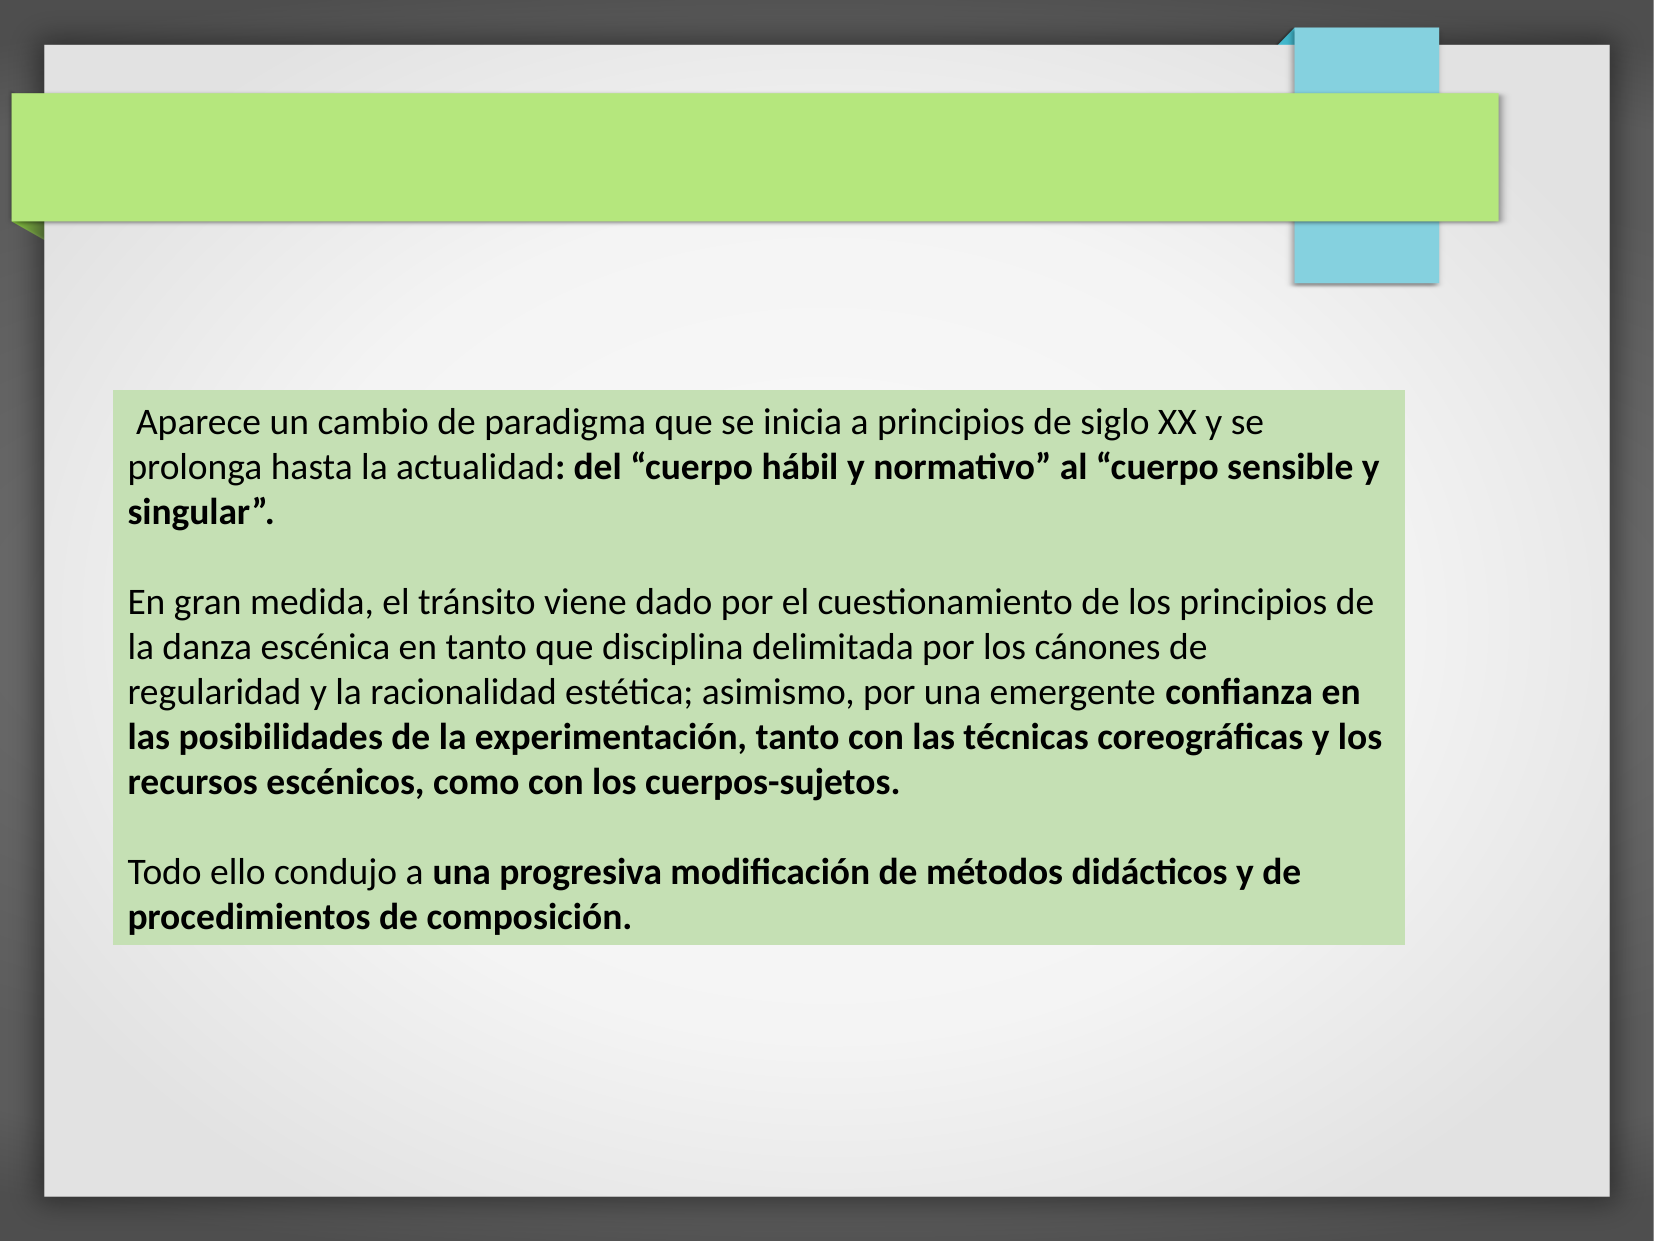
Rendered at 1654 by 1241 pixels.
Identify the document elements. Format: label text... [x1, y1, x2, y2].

text_box Aparece un cambio de paradigma que se inicia a principios de siglo XX y se prolonga hasta la actualidad: del “cuerpo hábil y normativo” al “cuerpo sensible y singular”. En gran medida, el tránsito viene dado por el cuestionamiento de los principios de la danza escénica en tanto que disciplina delimitada por los cánones de regularidad y la racionalidad estética; asimismo, por una emergente confianza en las posibilidades de la experimentación, tanto con las técnicas coreográficas y los recursos escénicos, como con los cuerpos-sujetos. Todo ello condujo a una progresiva modificación de métodos didácticos y de procedimientos de composición. [113, 390, 1405, 945]
